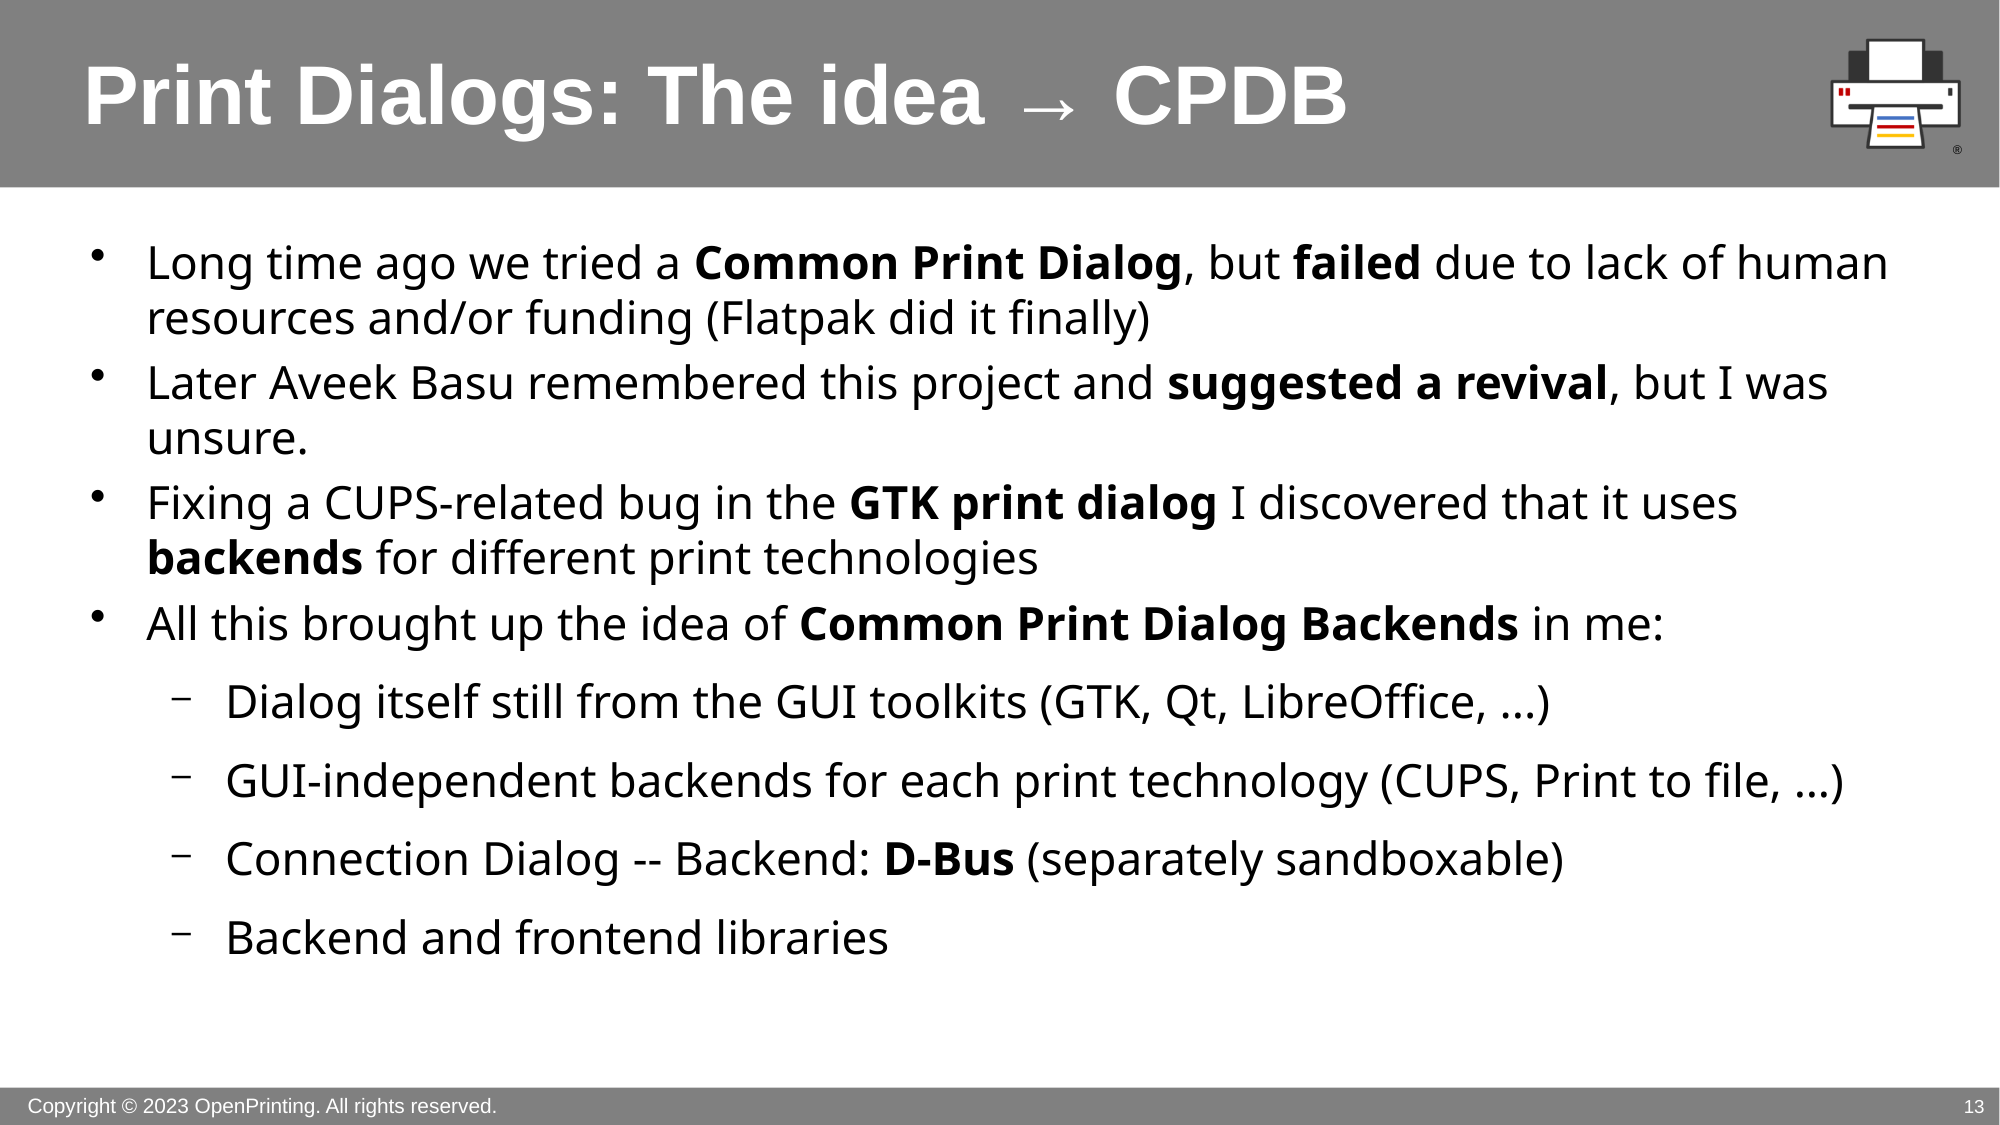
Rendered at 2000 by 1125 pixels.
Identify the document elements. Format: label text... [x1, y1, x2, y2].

list Long time ago we tried a Common Print Dialog, but failed due to lack of human resources and/or funding (Flatpak did it finally) Later Aveek Basu remembered this project and suggested a revival, but I was unsure. Fixing a CUPS-related bug in the GTK print dialog I discovered that it uses backends for different print technologies All this brought up the idea of Common Print Dialog Backends in me: Dialog itself still from the GUI toolkits (GTK, Qt, LibreOffice, ...) GUI-independent backends for each print technology (CUPS, Print to file, …) Connection Dialog -- Backend: D-Bus (separately sandboxable) Backend and frontend libraries [75, 224, 1936, 1067]
title Print Dialogs: The idea → CPDB [75, 7, 1786, 175]
picture [1825, 33, 1966, 154]
